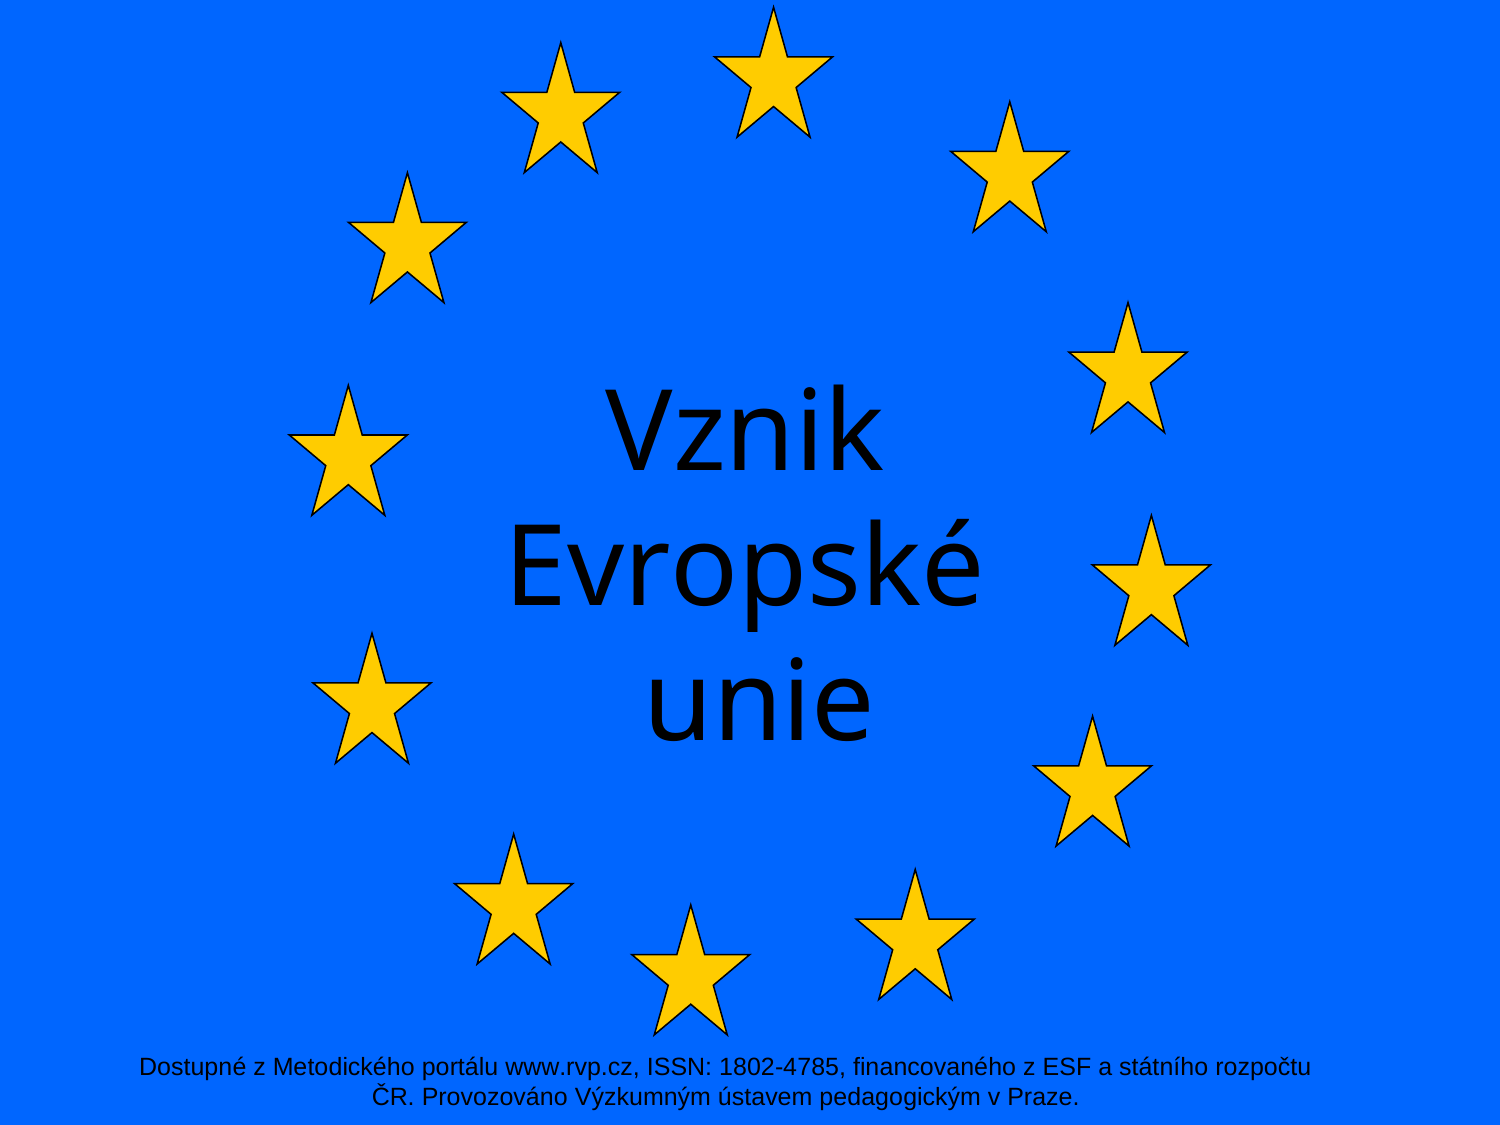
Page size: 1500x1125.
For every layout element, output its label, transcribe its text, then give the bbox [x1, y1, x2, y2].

text_box Dostupné z Metodického portálu www.rvp.cz, ISSN: 1802-4785, financovaného z ESF a státního rozpočtu ČR. Provozováno Výzkumným ústavem pedagogickým v Praze. [105, 1042, 1348, 1103]
text_box [312, 633, 431, 764]
text_box [950, 101, 1069, 232]
text_box [1069, 302, 1188, 433]
text_box Vznik Evropské unie [489, 349, 1030, 771]
text_box [1092, 515, 1211, 646]
text_box [454, 834, 573, 965]
text_box [1033, 716, 1152, 847]
text_box [501, 42, 620, 173]
text_box [856, 869, 975, 1000]
text_box [631, 904, 750, 1035]
text_box [348, 172, 467, 303]
text_box [289, 385, 408, 516]
text_box [714, 7, 833, 138]
